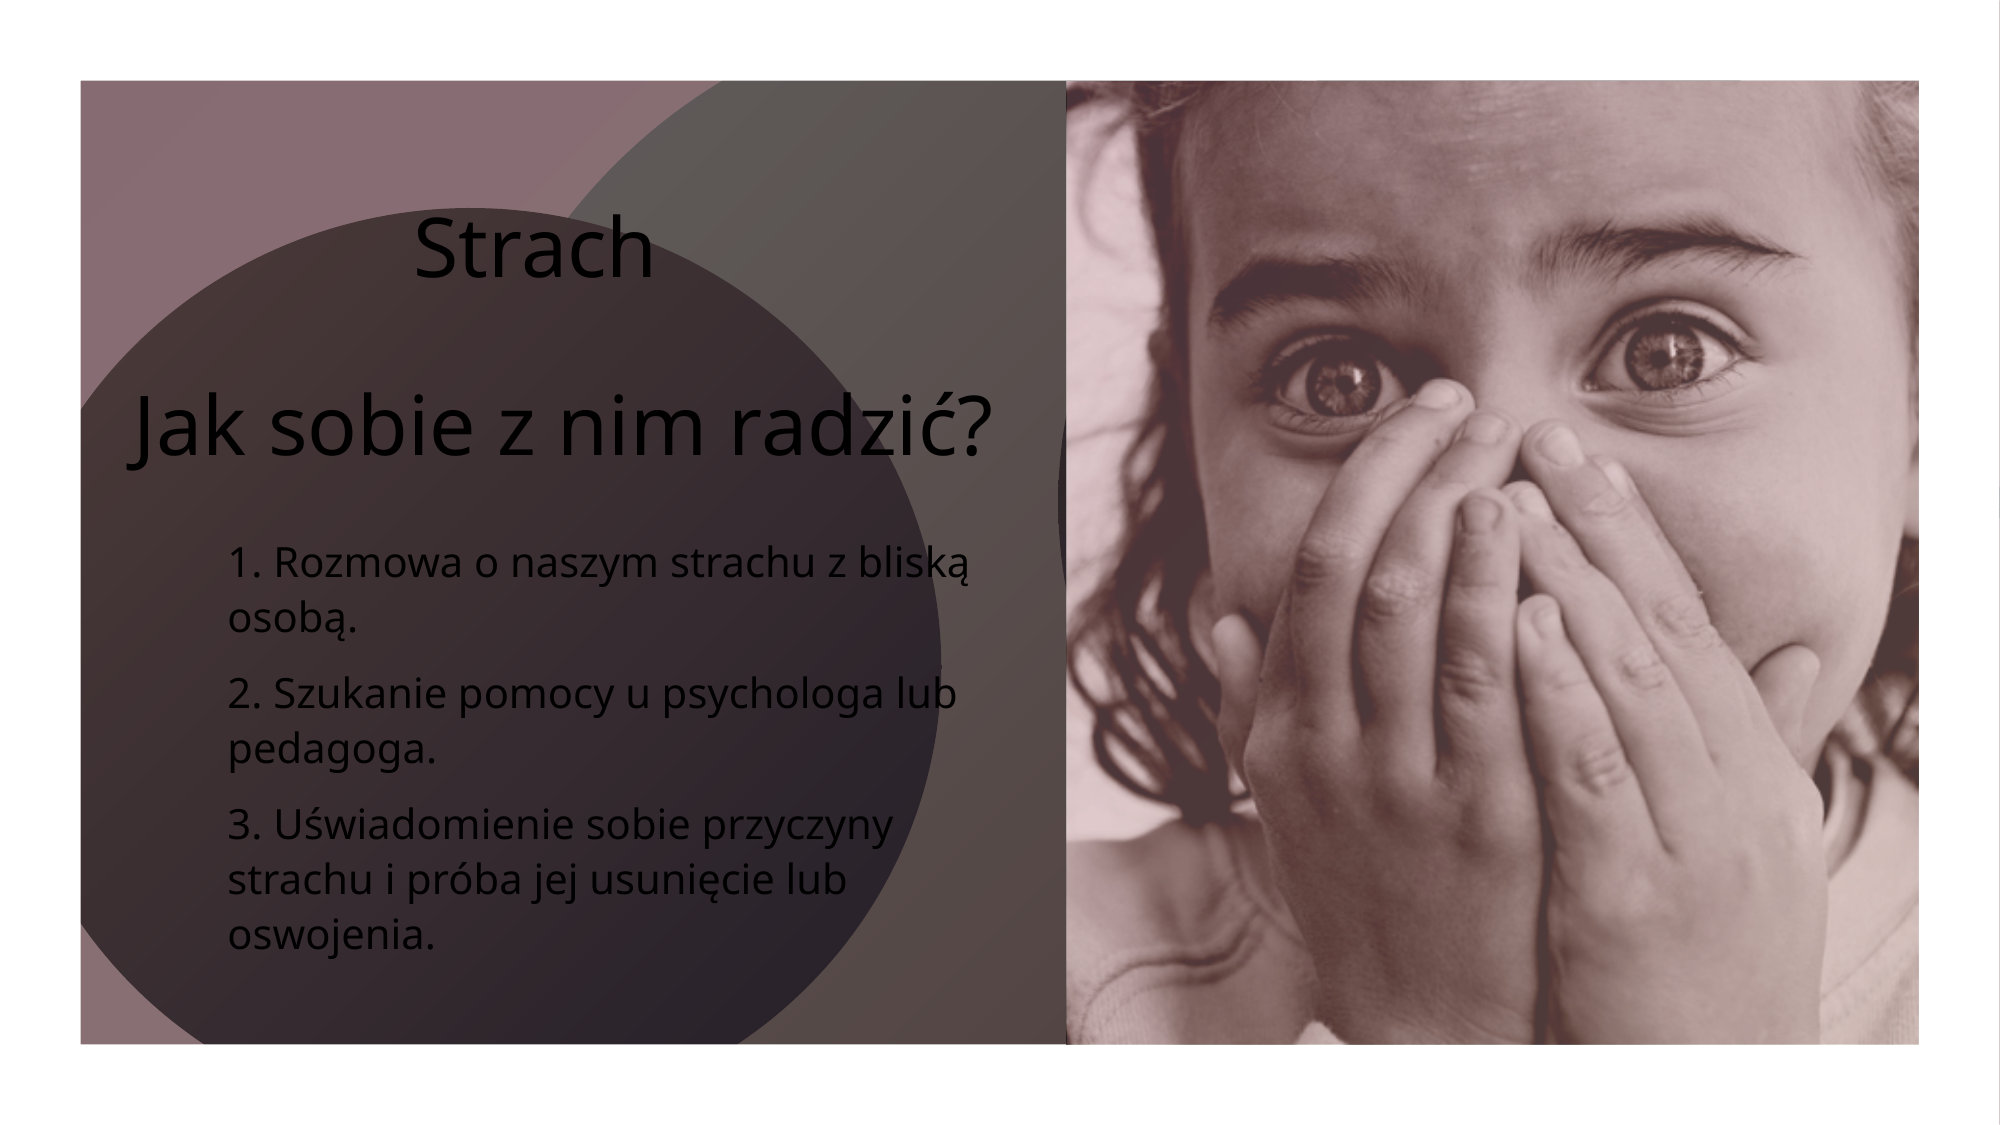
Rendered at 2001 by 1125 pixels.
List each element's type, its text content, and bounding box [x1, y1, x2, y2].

title Strach Jak sobie z nim radzić? [119, 140, 1028, 482]
text_box [0, 0, 2000, 1125]
picture [1066, 81, 1919, 1045]
list 1. Rozmowa o naszym strachu z bliską osobą. 2. Szukanie pomocy u psychologa lub pedagoga. 3. Uświadomienie sobie przyczyny strachu i próba jej usunięcie lub oswojenia. [137, 523, 1028, 1014]
